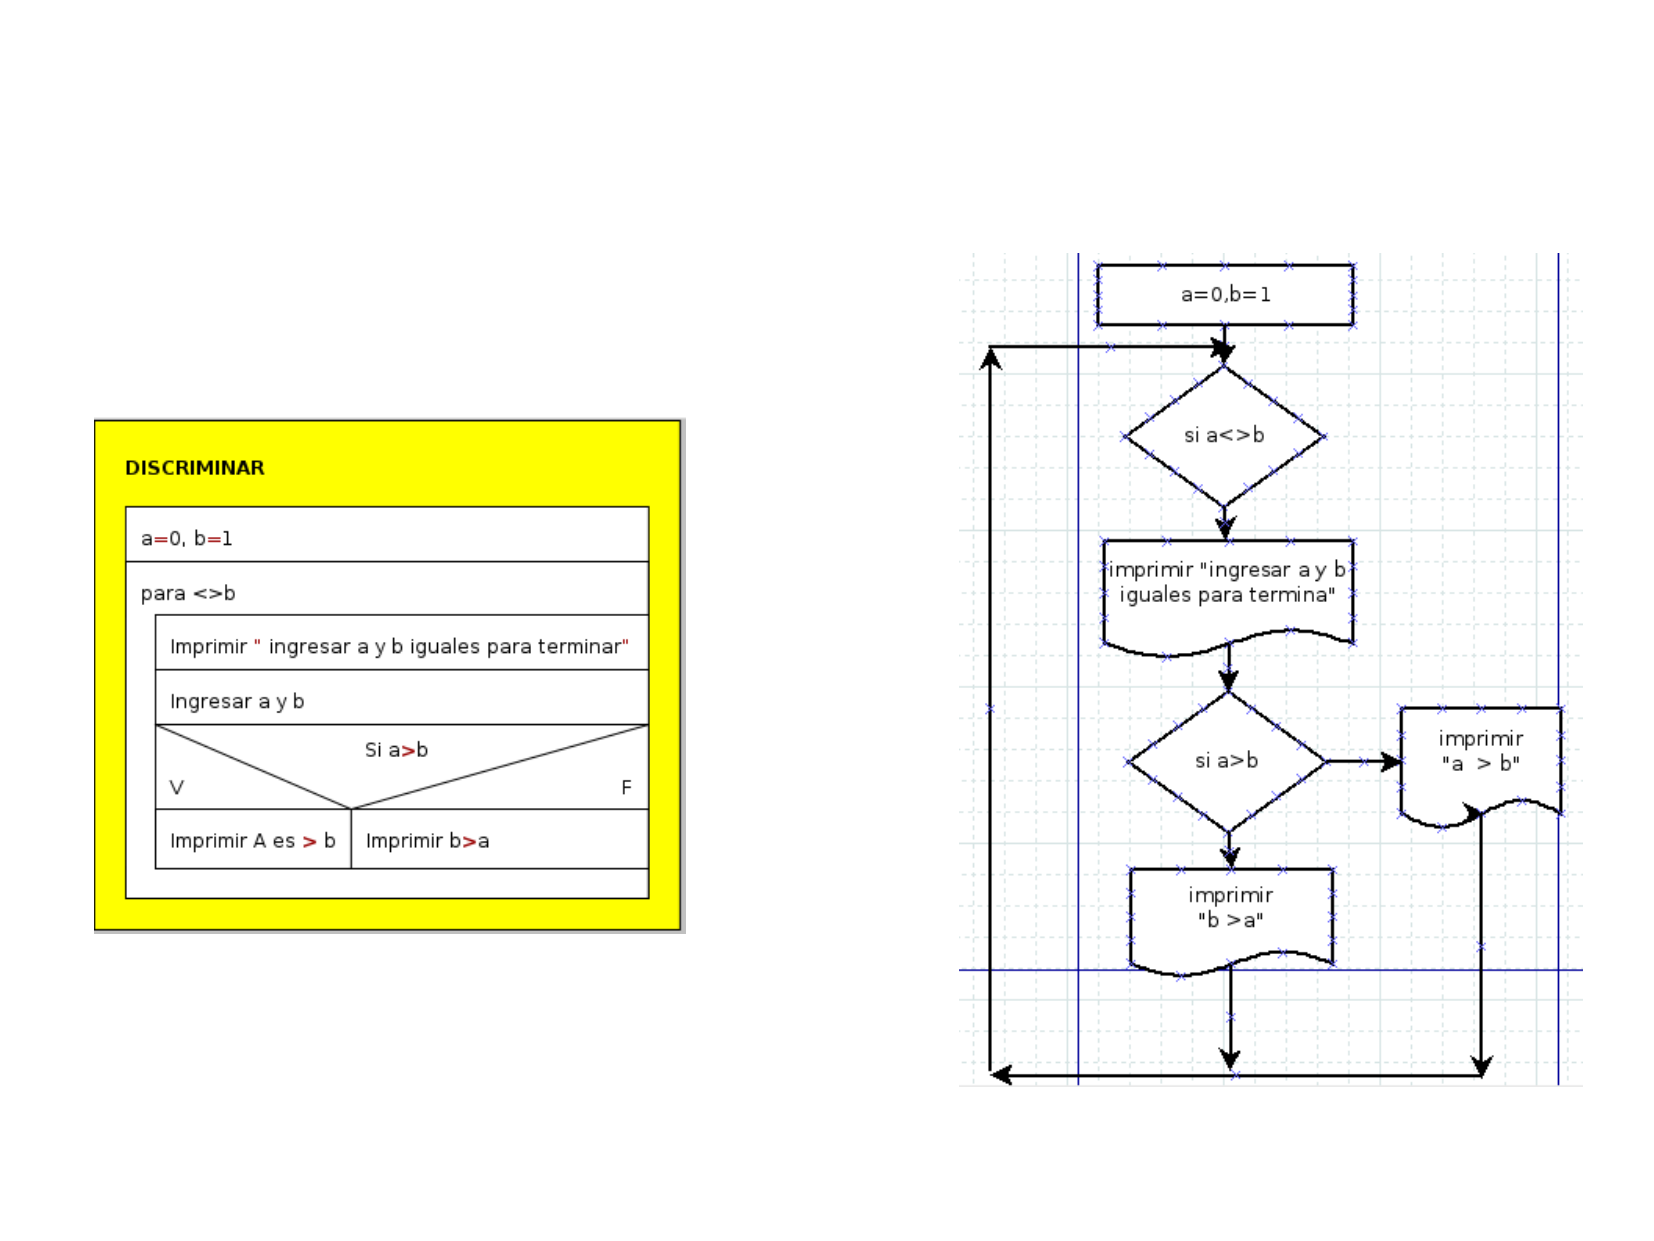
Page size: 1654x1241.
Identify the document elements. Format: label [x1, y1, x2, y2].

picture [959, 253, 1583, 1087]
picture [94, 417, 686, 934]
